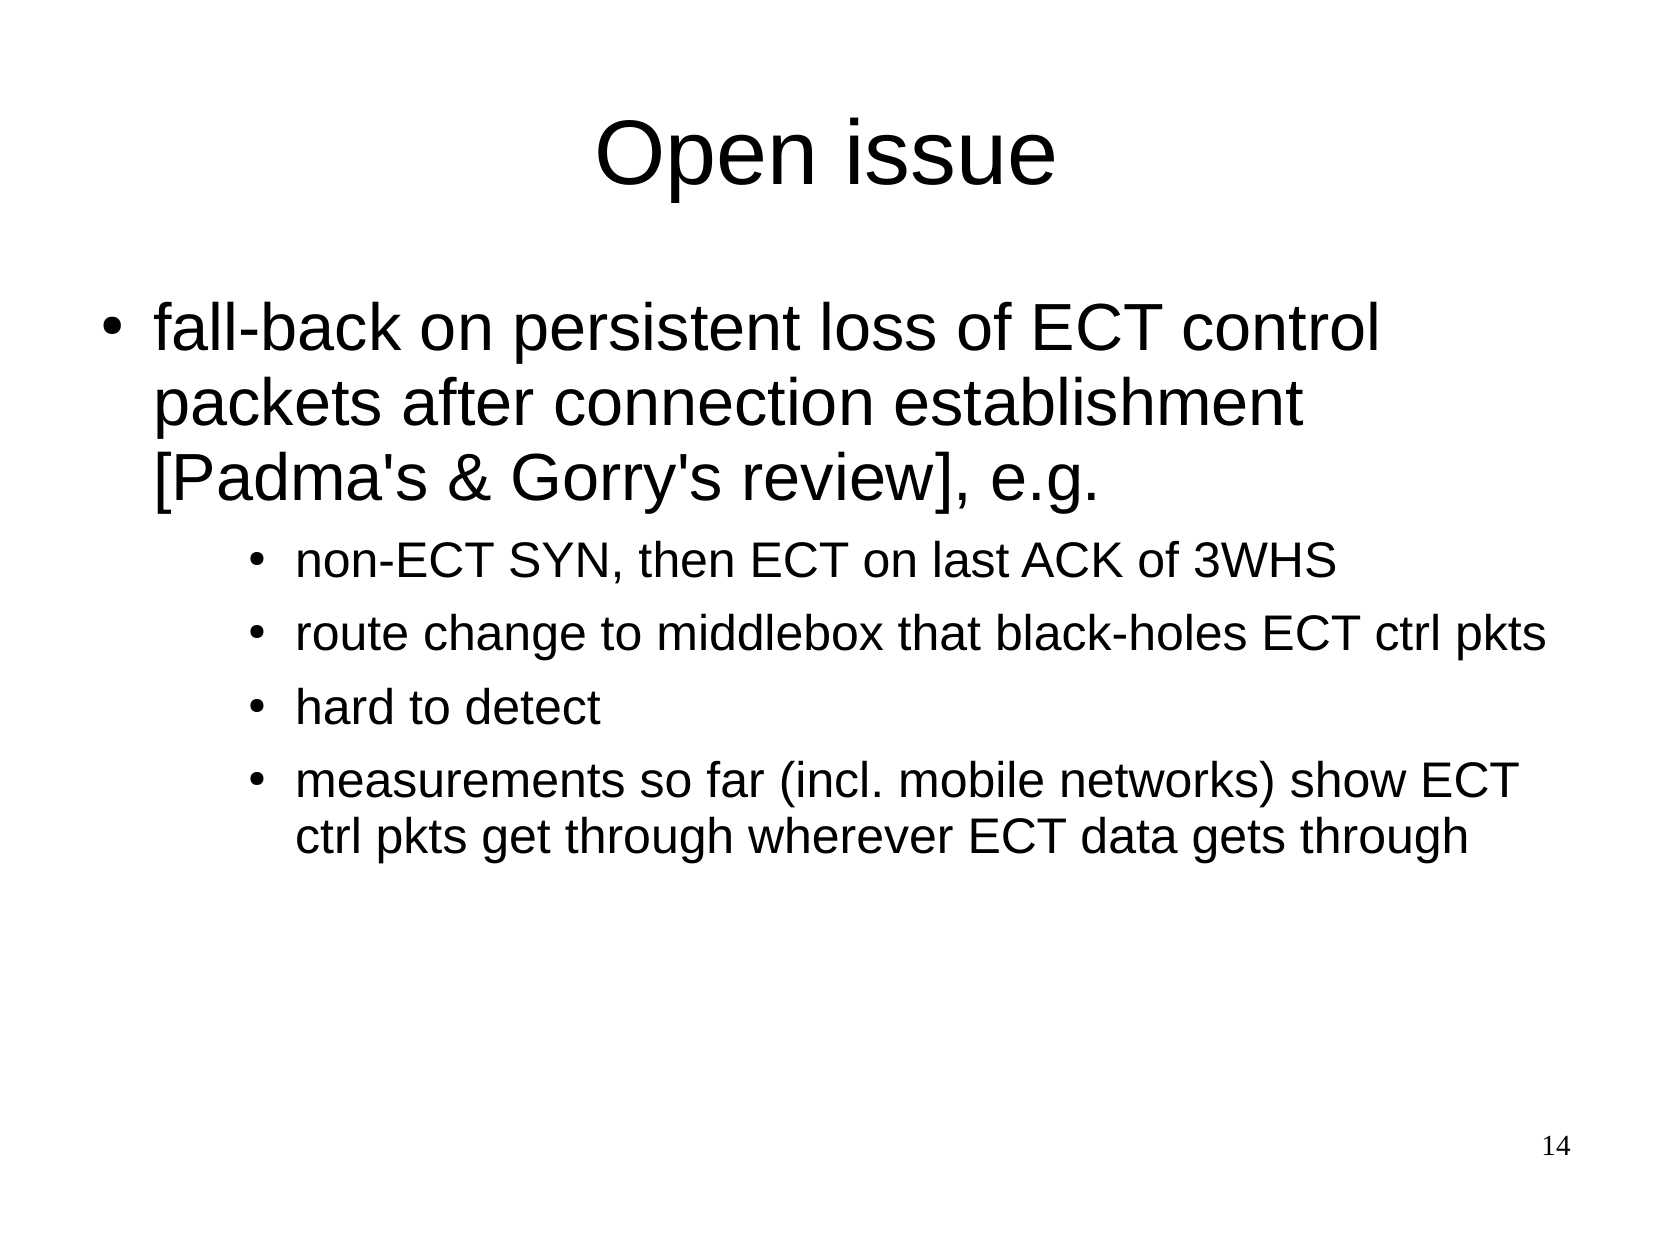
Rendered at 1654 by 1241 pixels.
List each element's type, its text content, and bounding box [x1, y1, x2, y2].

list fall-back on persistent loss of ECT control packets after connection establishment [Padma's & Gorry's review], e.g. non-ECT SYN, then ECT on last ACK of 3WHS route change to middlebox that black-holes ECT ctrl pkts hard to detect measurements so far (incl. mobile networks) show ECT ctrl pkts get through wherever ECT data gets through [82, 290, 1571, 1010]
title Open issue [82, 49, 1571, 257]
